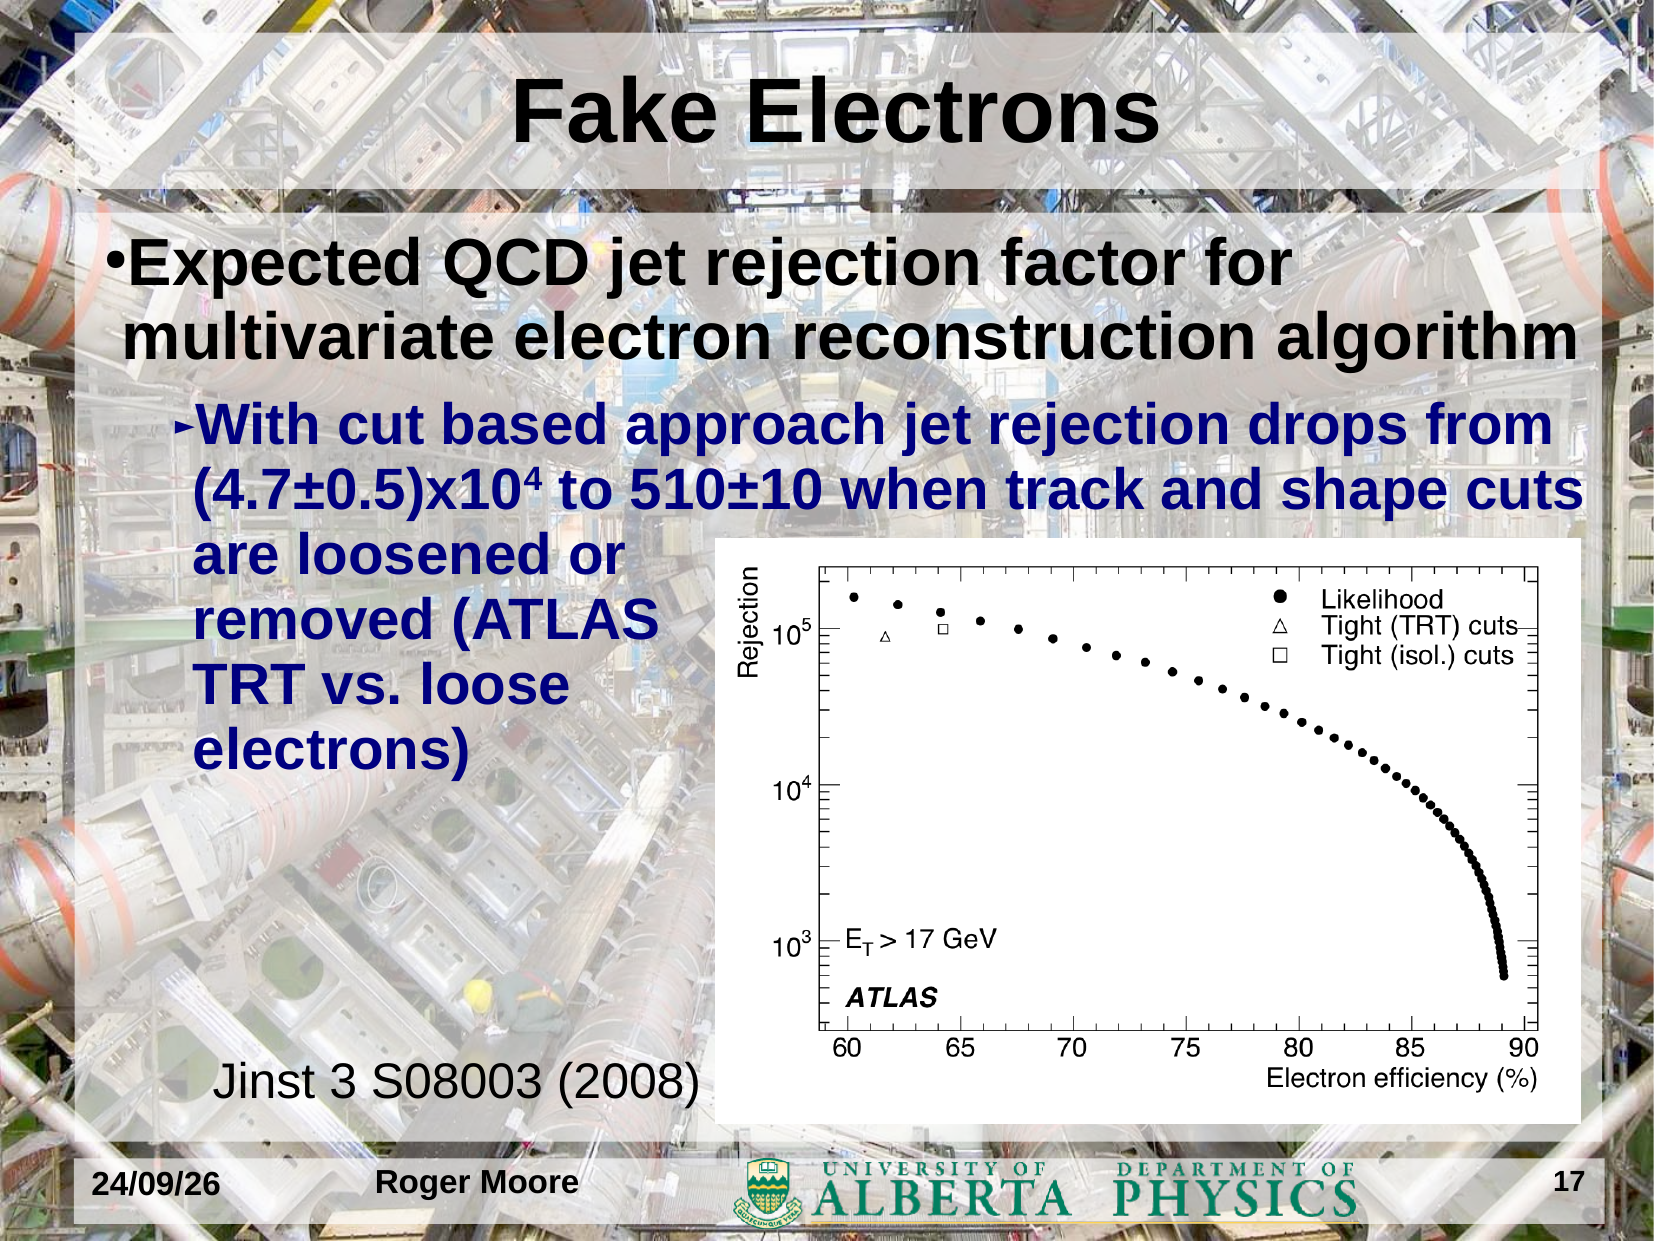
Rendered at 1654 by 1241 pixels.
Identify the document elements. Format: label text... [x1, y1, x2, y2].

list Expected QCD jet rejection factor for multivariate electron reconstruction algorithm With cut based approach jet rejection drops from (4.7±0.5)x104 to 510±10 when track and shape cuts are loosened or removed (ATLAS TRT vs. loose electrons) [74, 212, 1603, 1142]
title Fake Electrons [74, 32, 1600, 189]
picture [0, 0, 1654, 1241]
text_box Jinst 3 S08003 (2008) [212, 1050, 702, 1108]
